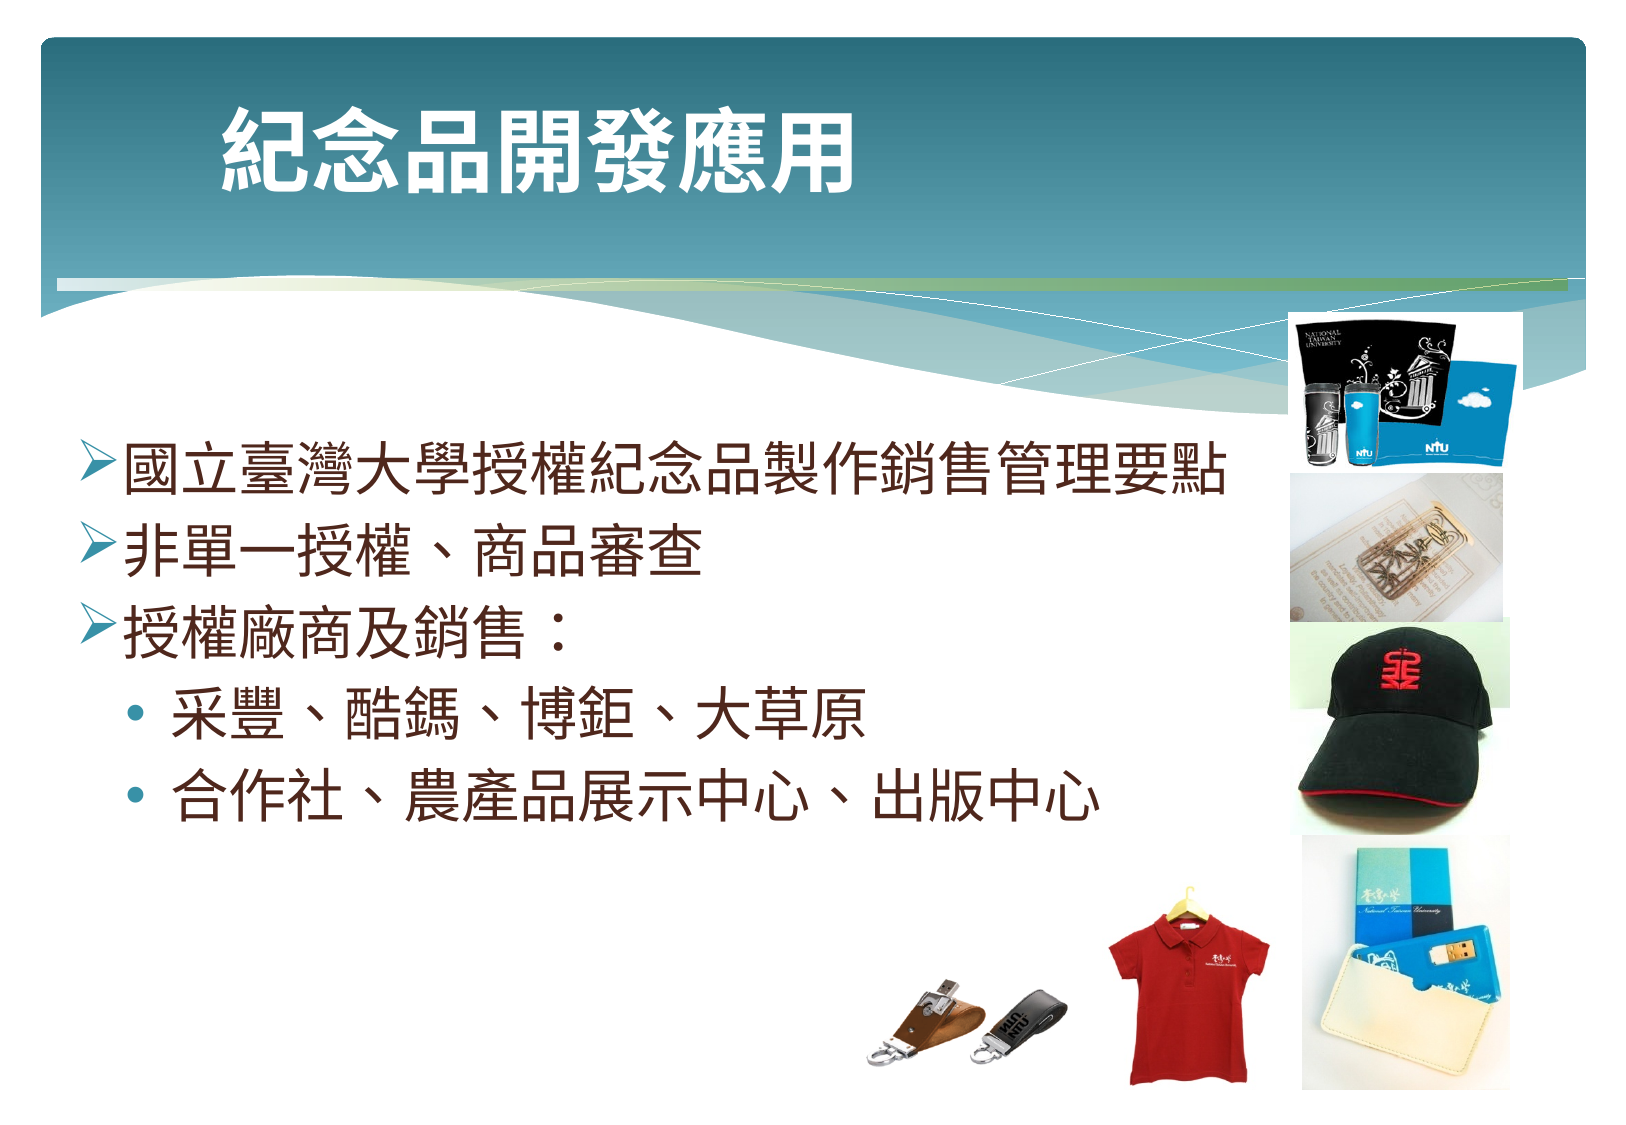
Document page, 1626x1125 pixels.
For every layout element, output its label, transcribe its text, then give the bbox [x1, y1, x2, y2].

picture [1102, 882, 1276, 1090]
list 國立臺灣大學授權紀念品製作銷售管理要點 非單一授權、商品審查 授權廠商及銷售： 采豐、酷鎷、博鉅、大草原 合作社、農產品展示中心、出版中心 [60, 425, 1410, 1106]
picture [1288, 312, 1523, 1090]
title 紀念品開發應用 [56, 54, 1024, 243]
